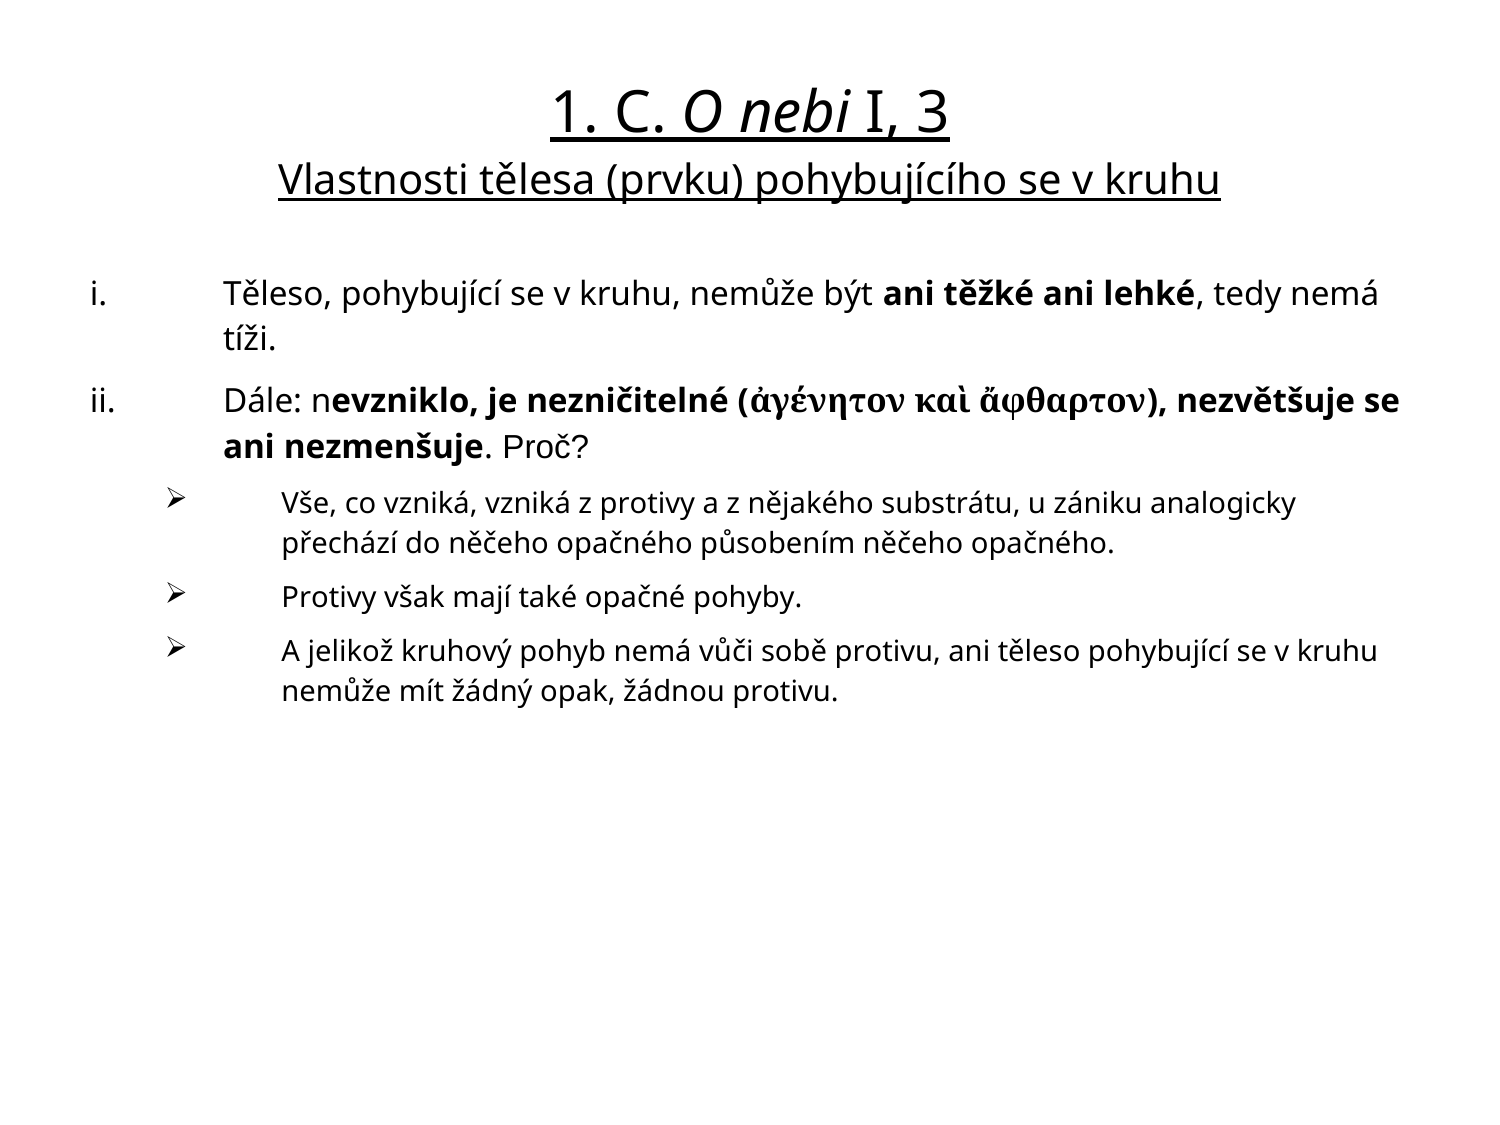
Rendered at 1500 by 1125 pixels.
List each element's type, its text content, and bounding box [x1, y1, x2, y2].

title 1. C. O nebi I, 3 Vlastnosti tělesa (prvku) pohybujícího se v kruhu [75, 45, 1426, 233]
list Těleso, pohybující se v kruhu, nemůže být ani těžké ani lehké, tedy nemá tíži. Dále: nevzniklo, je nezničitelné (ἀγένητον καὶ ἄφθαρτον), nezvětšuje se ani nezmenšuje. Proč? Vše, co vzniká, vzniká z protivy a z nějakého substrátu, u zániku analogicky přechází do něčeho opačného působením něčeho opačného. Protivy však mají také opačné pohyby. A jelikož kruhový pohyb nemá vůči sobě protivu, ani těleso pohybující se v kruhu nemůže mít žádný opak, žádnou protivu. [75, 262, 1426, 1006]
